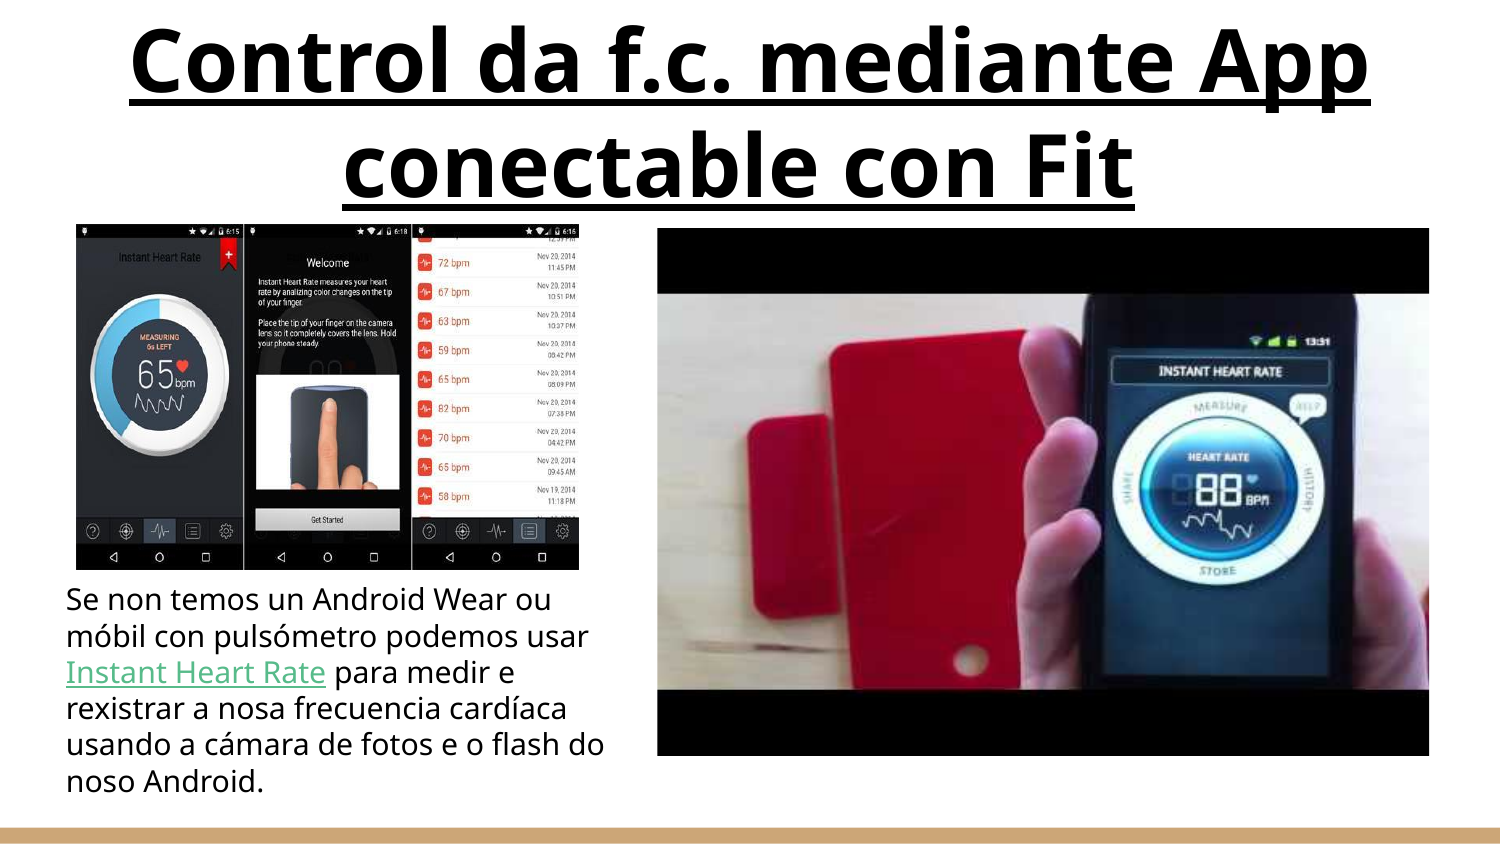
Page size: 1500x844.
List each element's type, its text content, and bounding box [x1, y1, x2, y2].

text_box Control da f.c. mediante App conectable con Fit [51, 51, 1449, 169]
picture [76, 224, 579, 565]
text_box Control da f.c. mediante App conectable con Fit [1278, 51, 1322, 99]
text_box [657, 228, 1430, 756]
text_box Se non temos un Android Wear ou móbil con pulsómetro podemos usar Instant Heart Rate para medir e rexistrar a nosa frecuencia cardíaca usando a cámara de fotos e o flash do noso Android. [51, 565, 632, 809]
